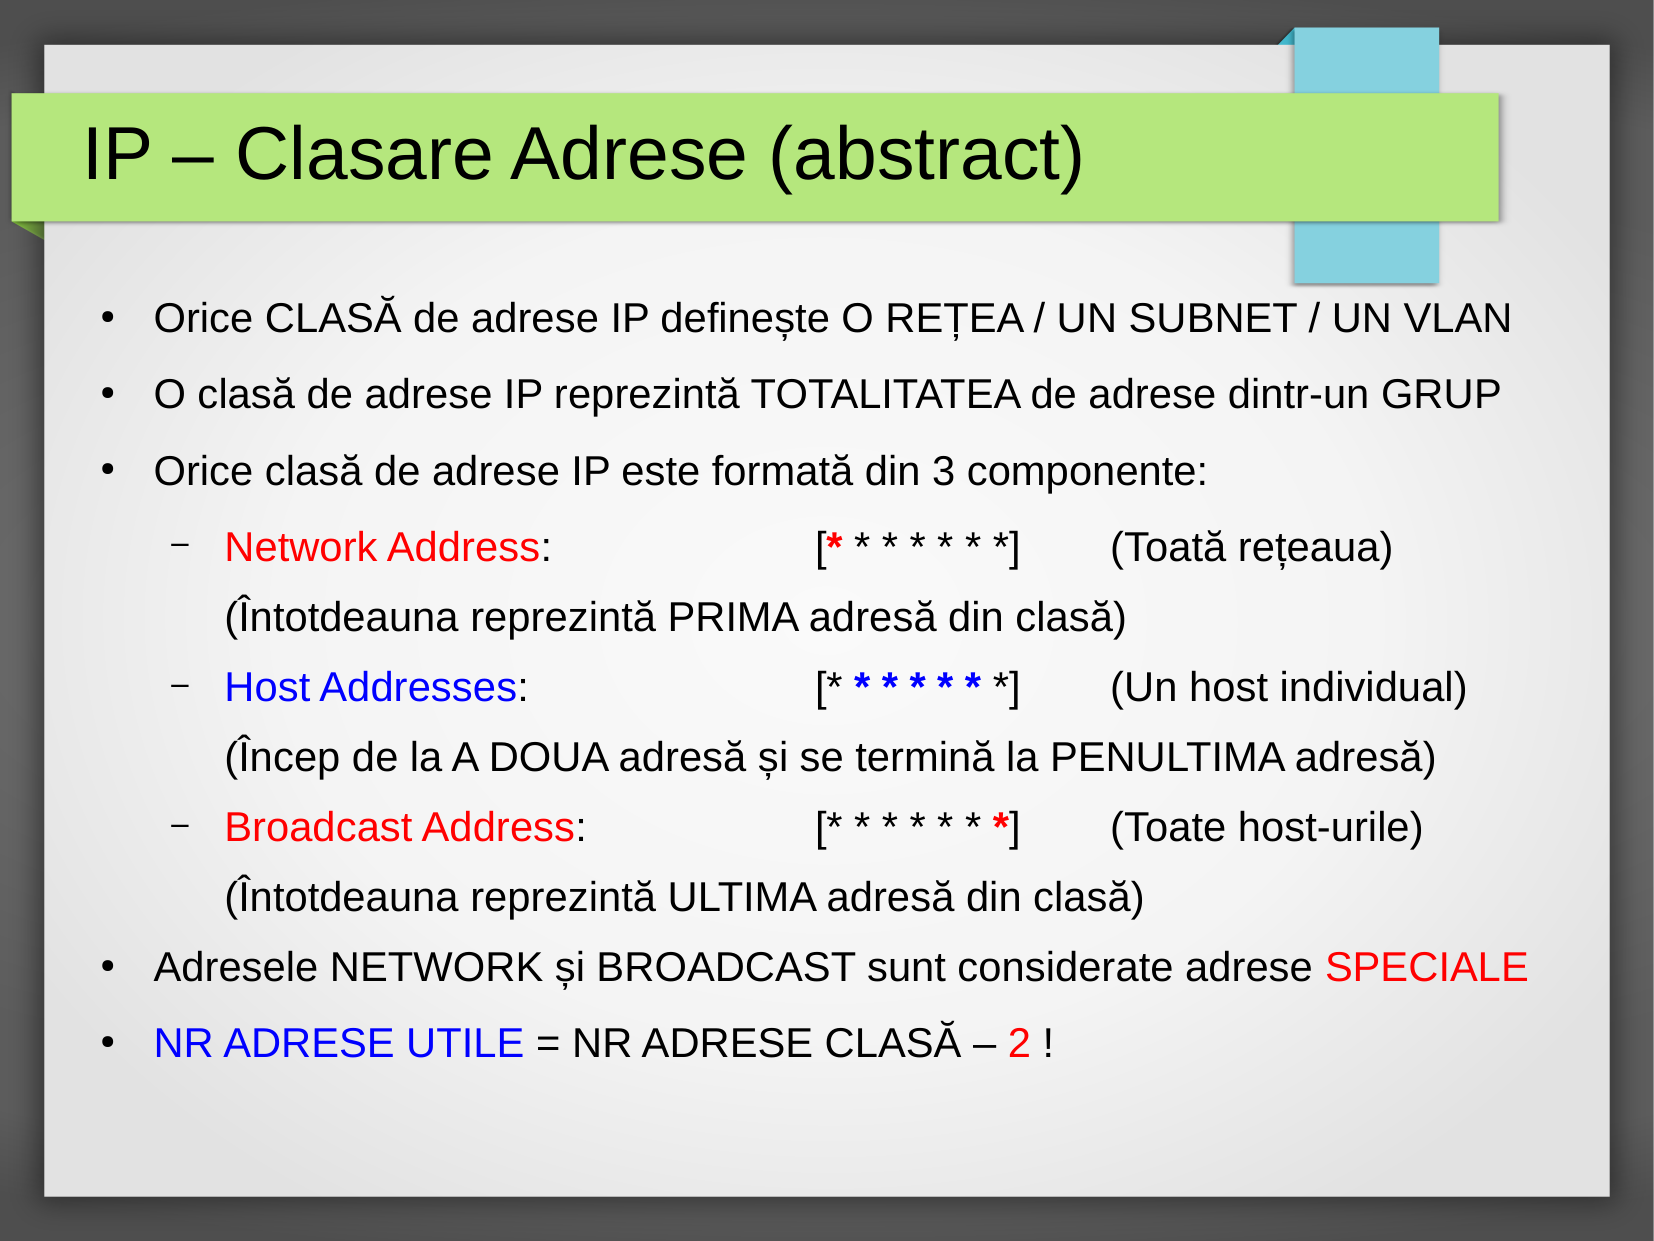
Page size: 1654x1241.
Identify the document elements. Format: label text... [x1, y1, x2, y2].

title IP – Clasare Adrese (abstract) [82, 94, 1264, 213]
picture [0, 0, 1654, 1241]
list Orice CLASĂ de adrese IP definește O REȚEA / UN SUBNET / UN VLAN O clasă de adrese IP reprezintă TOTALITATEA de adrese dintr-un GRUP Orice clasă de adrese IP este formată din 3 componente: Network Address: [* * * * * * *] (Toată rețeaua) (Întotdeauna reprezintă PRIMA adresă din clasă) Host Addresses: [* * * * * * *] (Un host individual) (Încep de la A DOUA adresă și se termină la PENULTIMA adresă) Broadcast Address: [* * * * * * *] (Toate host-urile) (Întotdeauna reprezintă ULTIMA adresă din clasă) Adresele NETWORK și BROADCAST sunt considerate adrese SPECIALE NR ADRESE UTILE = NR ADRESE CLASĂ – 2 ! [82, 295, 1571, 1182]
